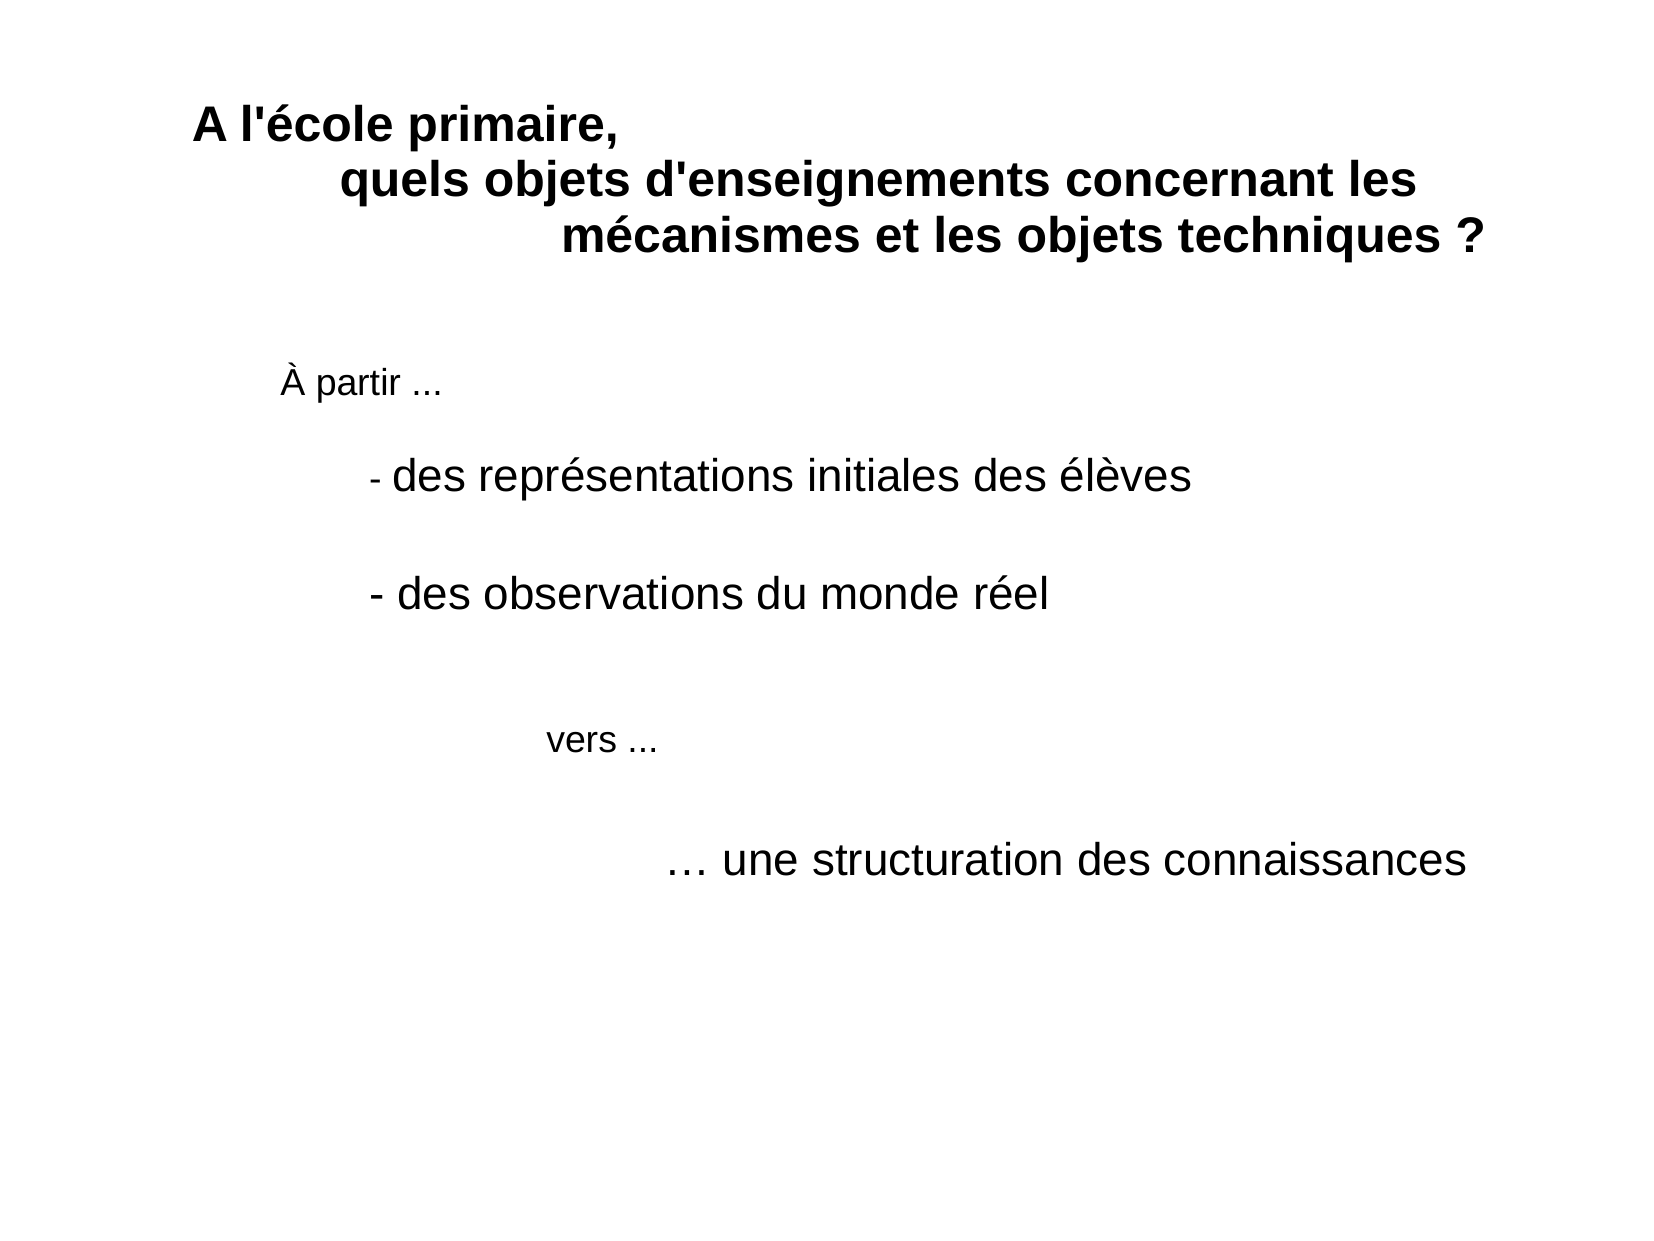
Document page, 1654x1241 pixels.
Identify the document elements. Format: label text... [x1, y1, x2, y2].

text_box À partir ... [265, 354, 650, 412]
text_box - des observations du monde réel [354, 561, 1182, 628]
text_box - des représentations initiales des élèves [354, 442, 1211, 509]
text_box A l'école primaire, quels objets d'enseignements concernant les mécanismes et les objets techniques ? [177, 88, 1506, 273]
text_box … une structuration des connaissances [649, 826, 1483, 893]
text_box vers ... [531, 710, 768, 768]
